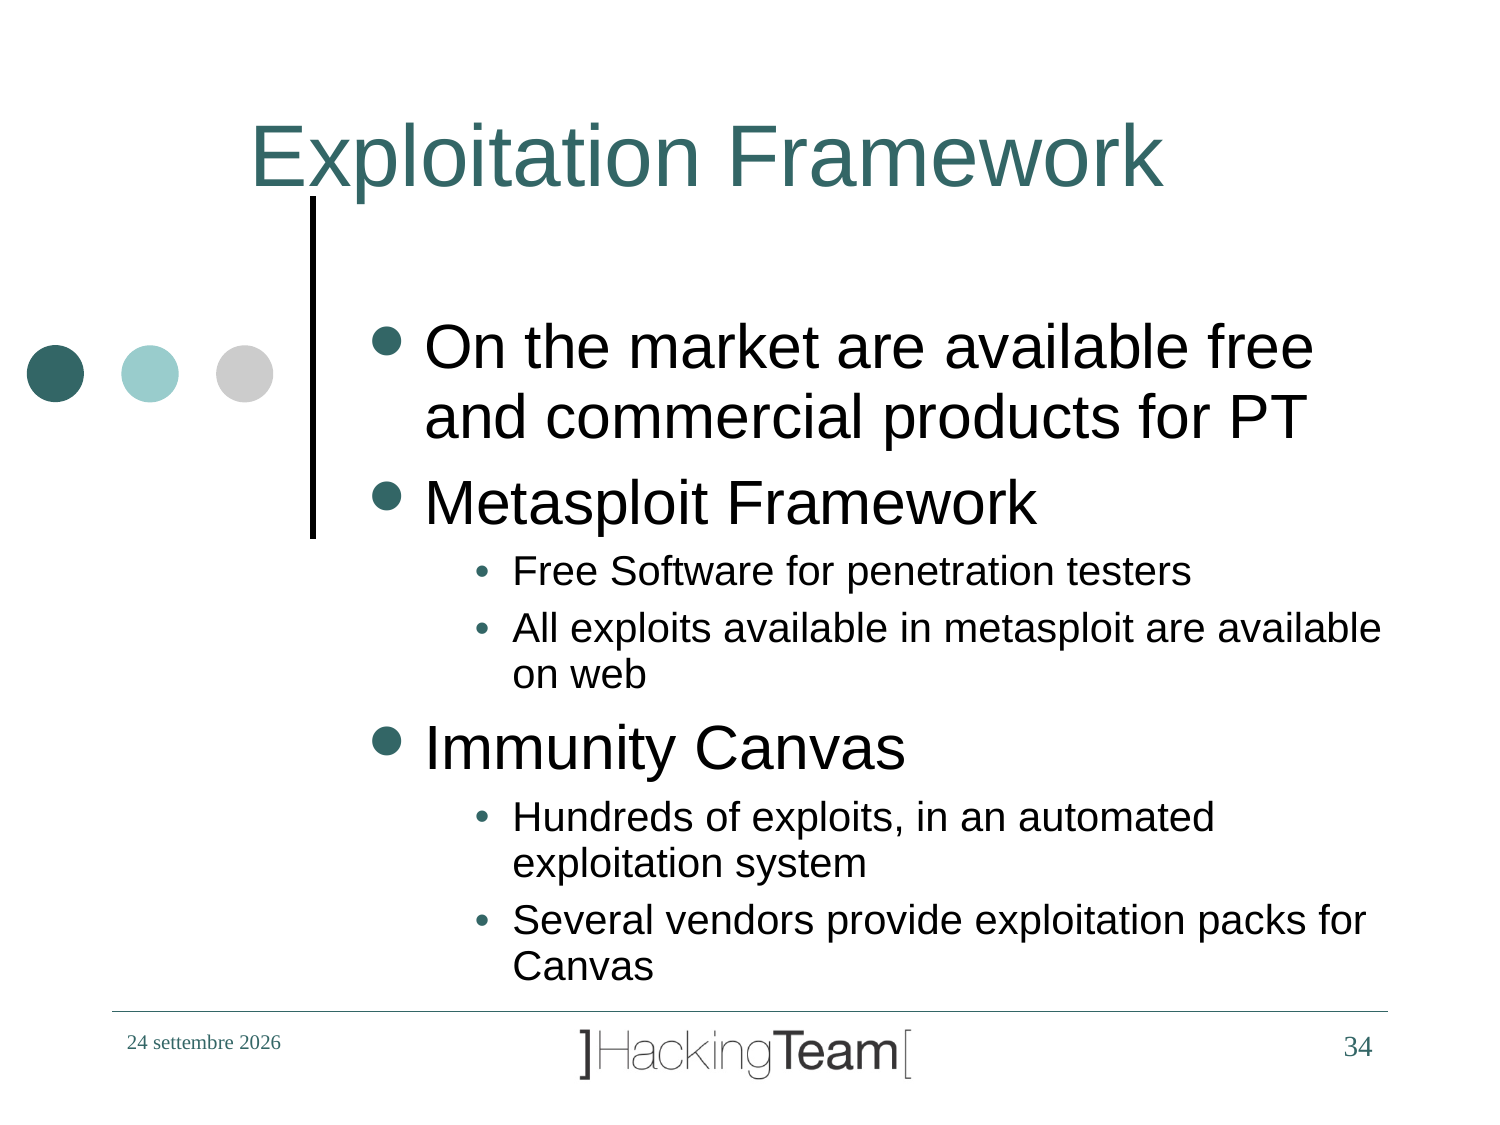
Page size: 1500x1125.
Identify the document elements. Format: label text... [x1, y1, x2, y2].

list On the market are available free and commercial products for PT Metasploit Framework Free Software for penetration testers All exploits available in metasploit are available on web Immunity Canvas Hundreds of exploits, in an automated exploitation system Several vendors provide exploitation packs for Canvas [249, 312, 1401, 1041]
picture [574, 1041, 916, 1084]
title Exploitation Framework [249, 38, 1401, 275]
